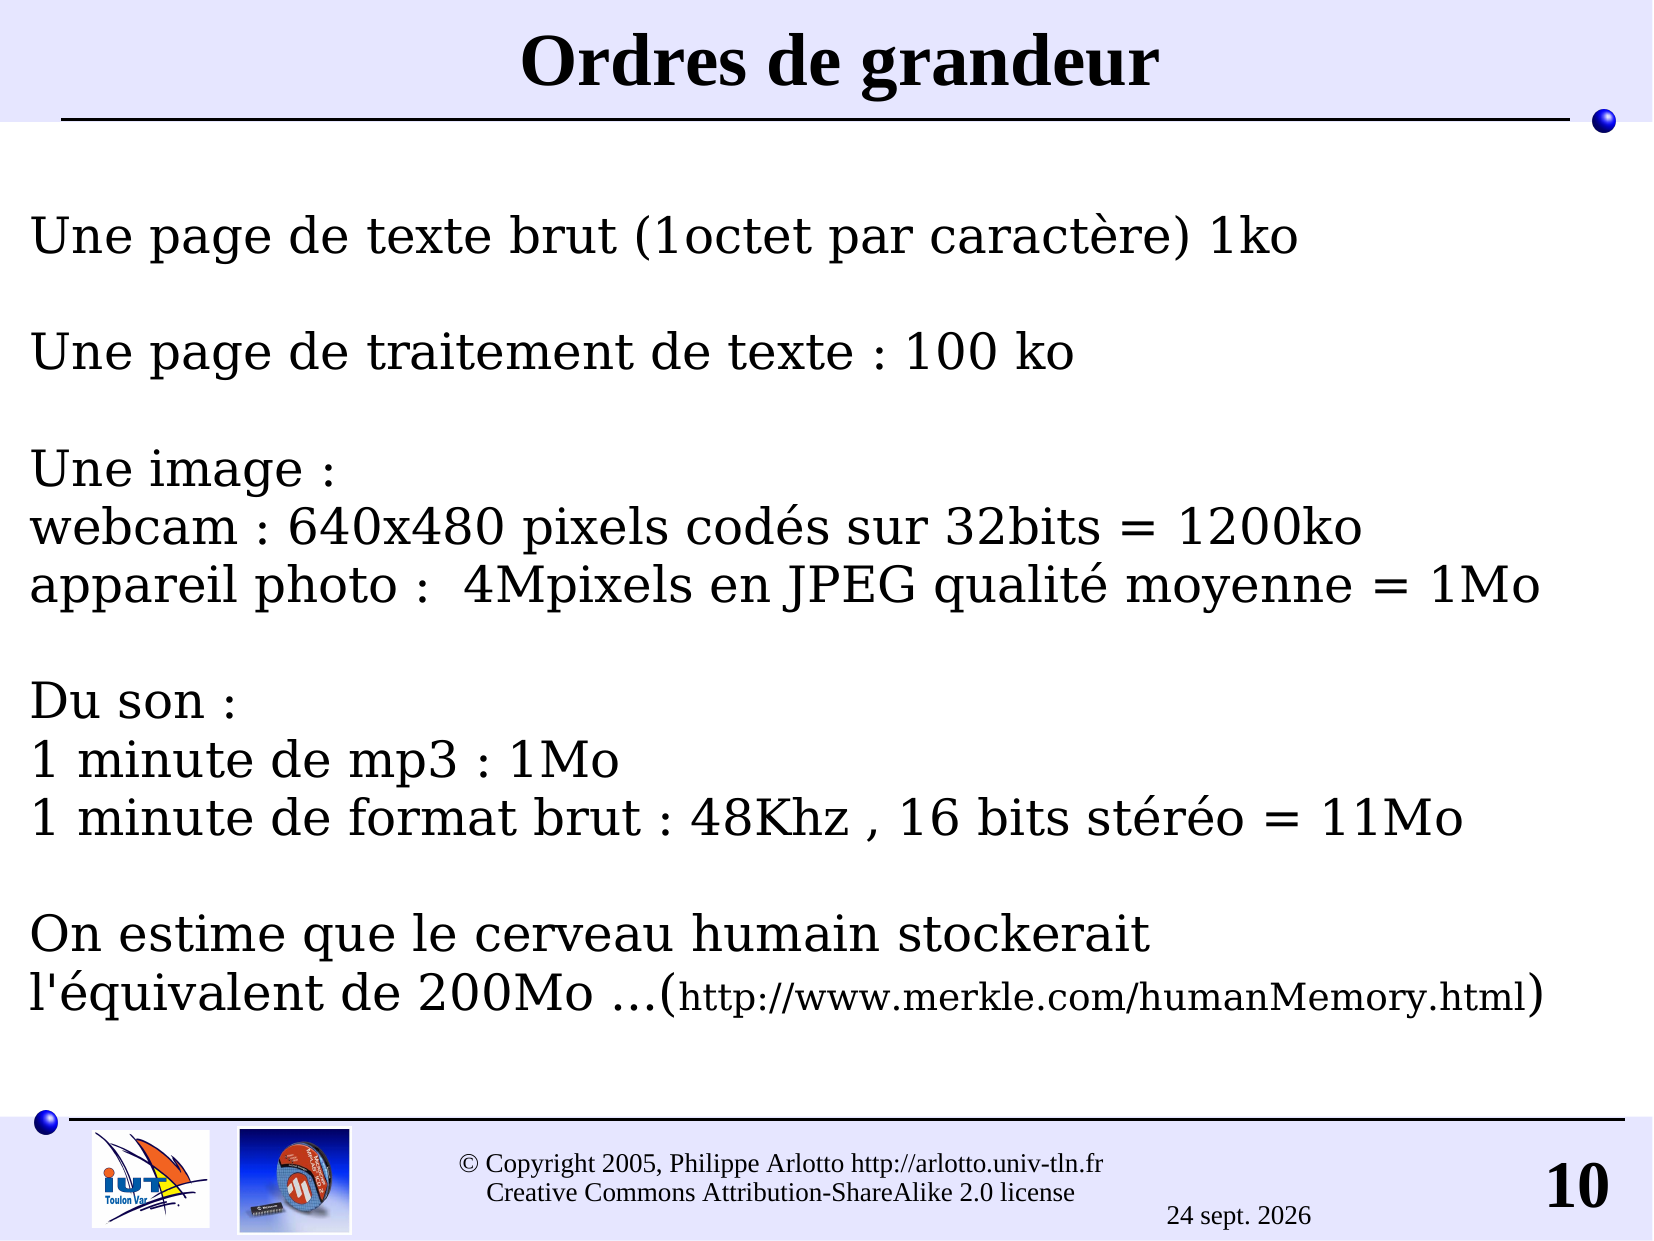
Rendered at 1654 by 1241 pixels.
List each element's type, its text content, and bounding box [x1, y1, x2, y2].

title Ordres de grandeur [95, 14, 1585, 107]
picture [237, 1126, 352, 1235]
text_box Une page de texte brut (1octet par caractère) 1ko Une page de traitement de texte : 100 ko Une image : webcam : 640x480 pixels codés sur 32bits = 1200ko appareil photo : 4Mpixels en JPEG qualité moyenne = 1Mo Du son : 1 minute de mp3 : 1Mo 1 minute de format brut : 48Khz , 16 bits stéréo = 11Mo On estime que le cerveau humain stockerait l'équivalent de 200Mo ...(http://www.merkle.com/humanMemory.html) [29, 206, 1547, 1081]
